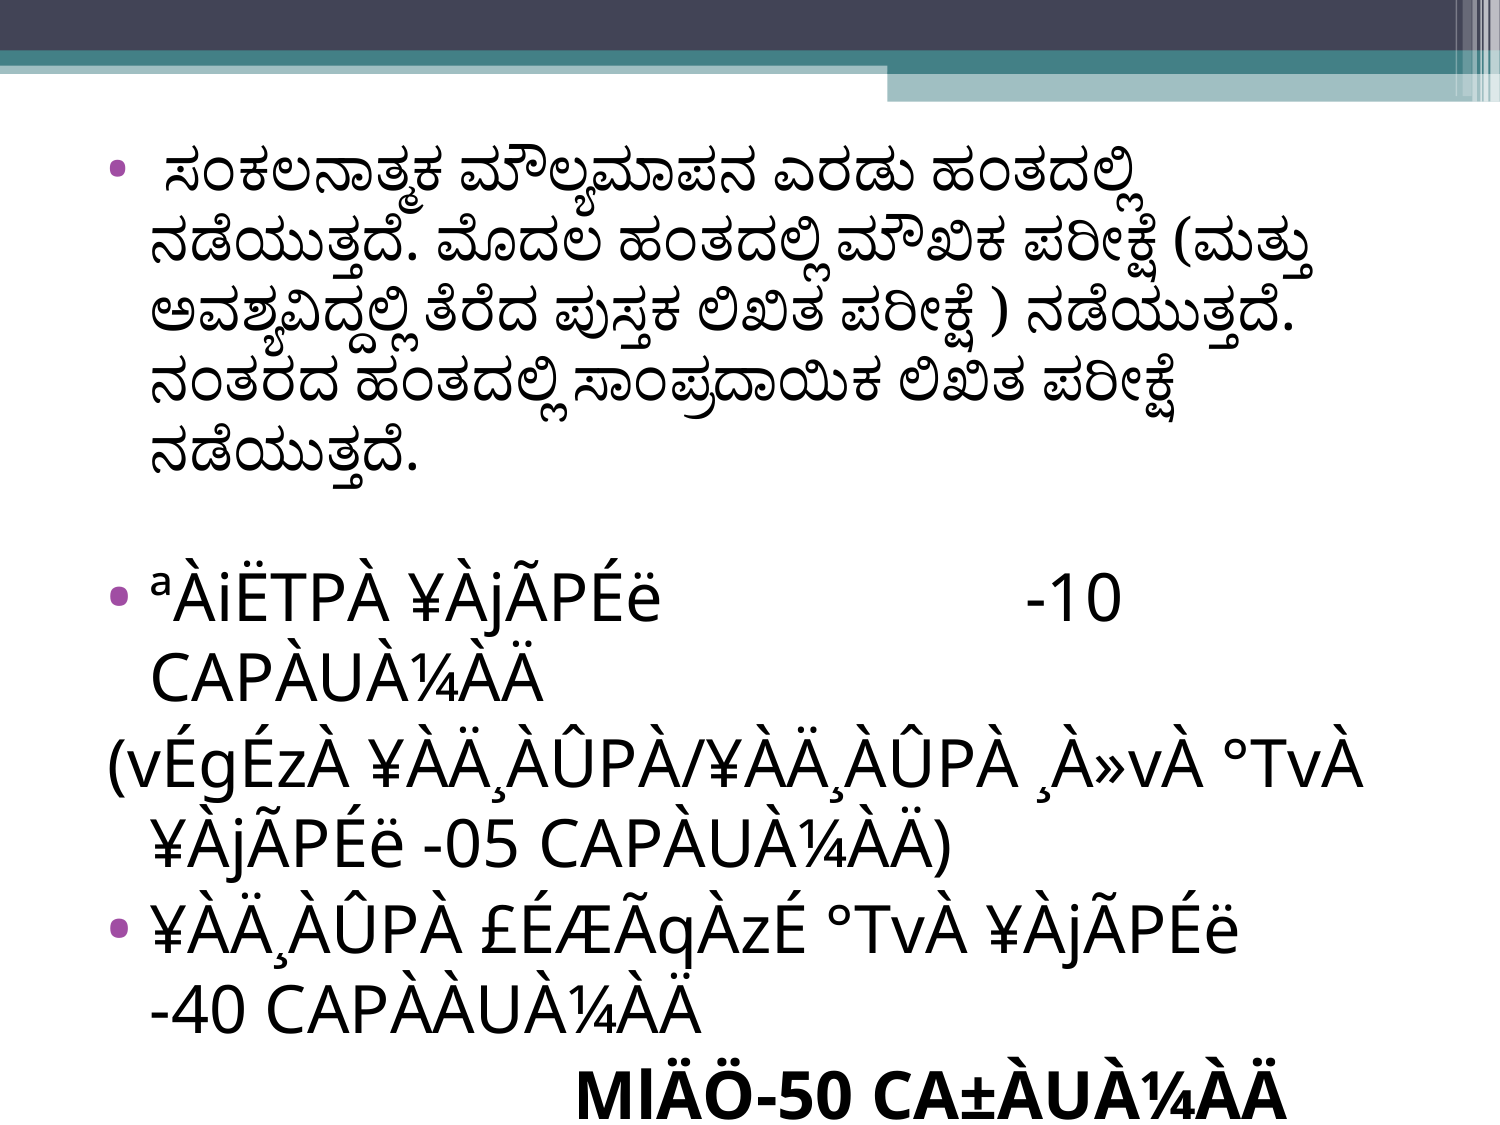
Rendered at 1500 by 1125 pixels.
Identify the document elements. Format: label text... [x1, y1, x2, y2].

list ಸಂಕಲನಾತ್ಮಕ ಮೌಲ್ಯಮಾಪನ ಎರಡು ಹಂತದಲ್ಲಿ ನಡೆಯುತ್ತದೆ. ಮೊದಲ ಹಂತದಲ್ಲಿ ಮೌಖಿಕ ಪರೀಕ್ಷೆ (ಮತ್ತು ಅವಶ್ಯವಿದ್ದಲ್ಲಿ ತೆರೆದ ಪುಸ್ತಕ ಲಿಖಿತ ಪರೀಕ್ಷೆ ) ನಡೆಯುತ್ತದೆ. ನಂತರದ ಹಂತದಲ್ಲಿ ಸಾಂಪ್ರದಾಯಿಕ ಲಿಖಿತ ಪರೀಕ್ಷೆ ನಡೆಯುತ್ತದೆ. ªÀiËTPÀ ¥ÀjÃPÉë -10 CAPÀUÀ¼ÀÄ (vÉgÉzÀ ¥ÀÄ¸ÀÛPÀ/¥ÀÄ¸ÀÛPÀ ¸À»vÀ °TvÀ ¥ÀjÃPÉë -05 CAPÀUÀ¼ÀÄ) ¥ÀÄ¸ÀÛPÀ £ÉÆÃqÀzÉ °TvÀ ¥ÀjÃPÉë -40 CAPÀÀUÀ¼ÀÄ MlÄÖ-50 CA±ÀUÀ¼ÀÄ ಪರೀಕ್ಷೆಯನ್ನು ಥಿಯರಿ 40 ಅಂಕ ಮತ್ತು ಮೌಖಿಕ ಪರೀಕ್ಷೆಯನ್ನು 10 ಅಂಕಕ್ಕೆ ಮಾಡಿ ಅದನ್ನು ಶೇ 30ಕ್ಕೆ ಪರಿವರ್ತಿಸಿರಿ. [75, 125, 1426, 1125]
